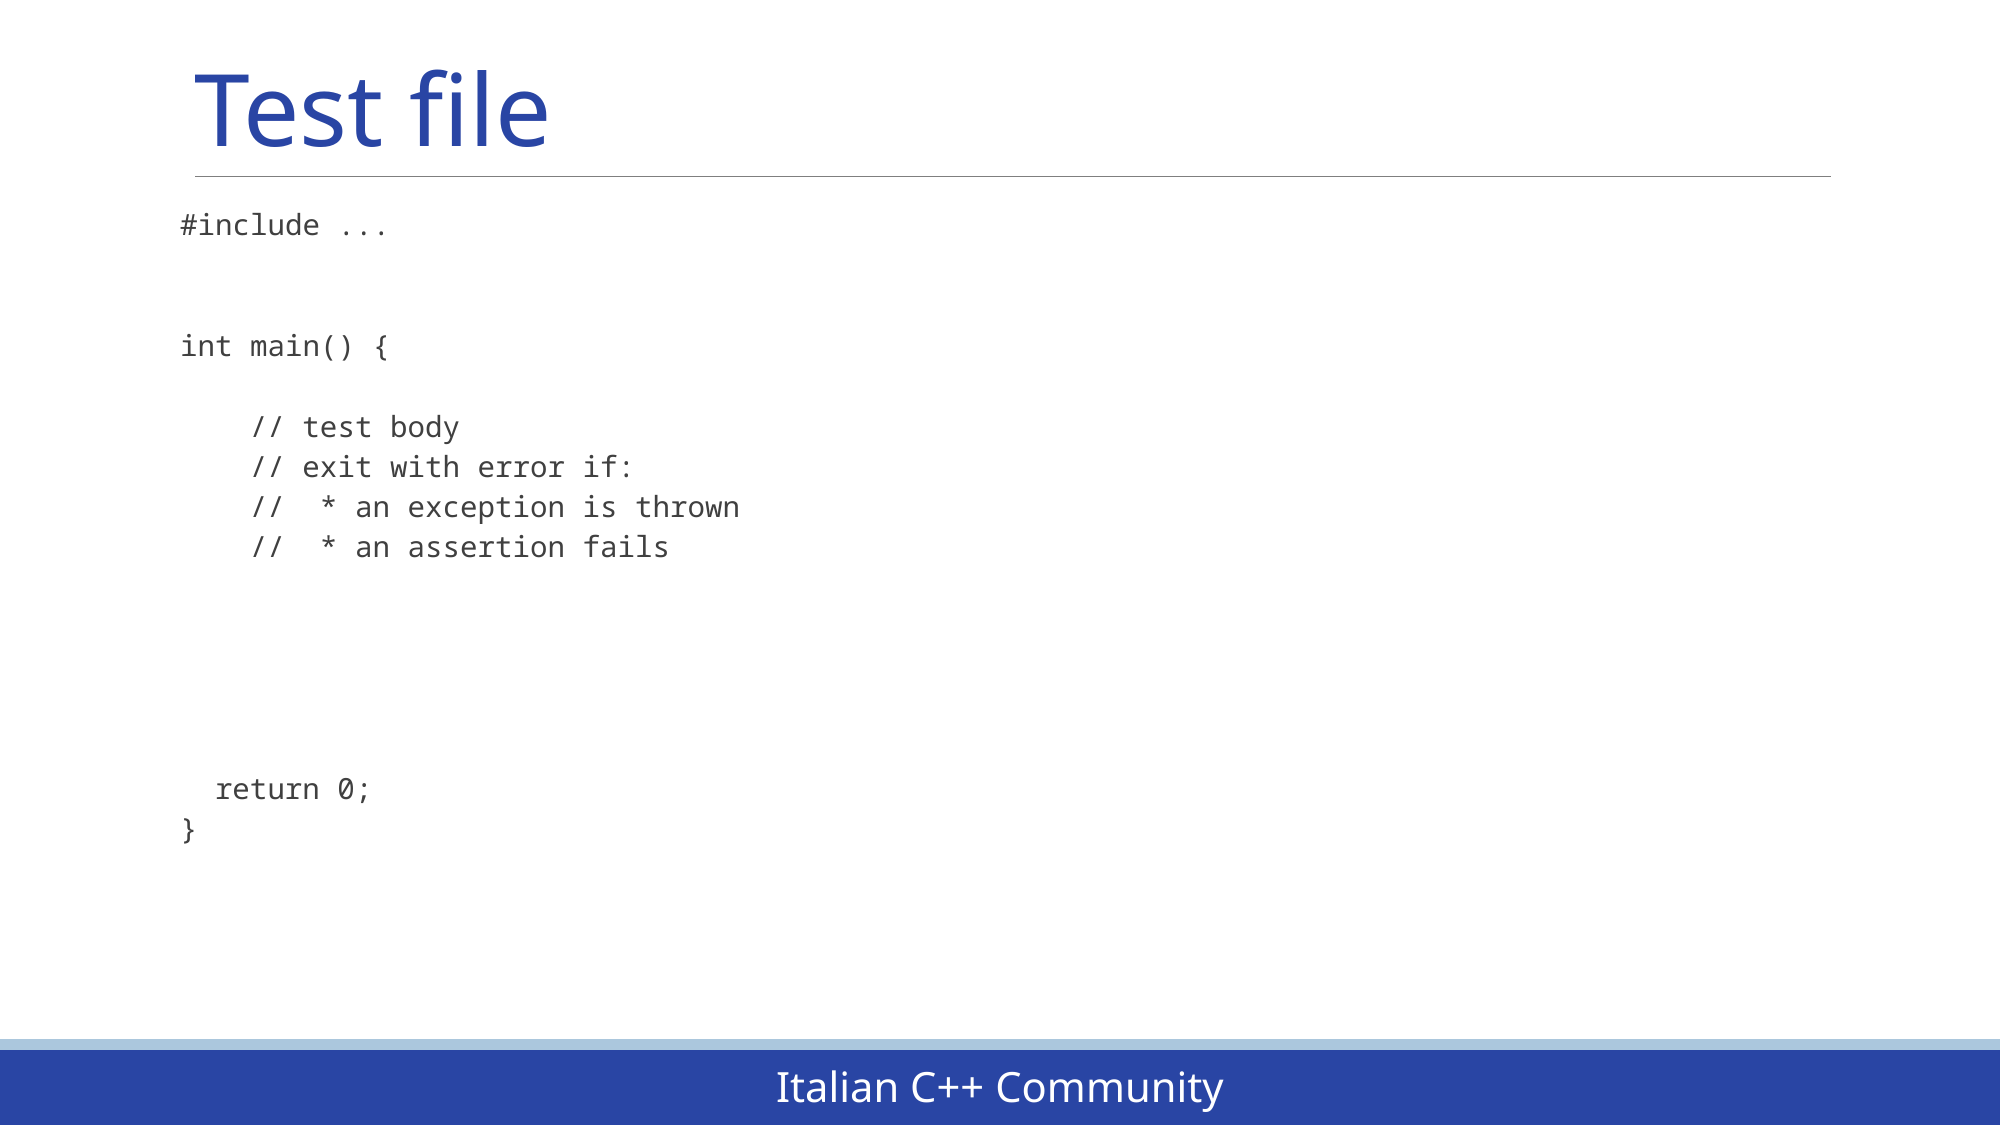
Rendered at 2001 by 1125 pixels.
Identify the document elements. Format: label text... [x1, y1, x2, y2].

title Test file [179, 2, 1830, 175]
list #include ... int main() { // test body // exit with error if: // * an exception is thrown // * an assertion fails return 0; } [179, 202, 1830, 1011]
